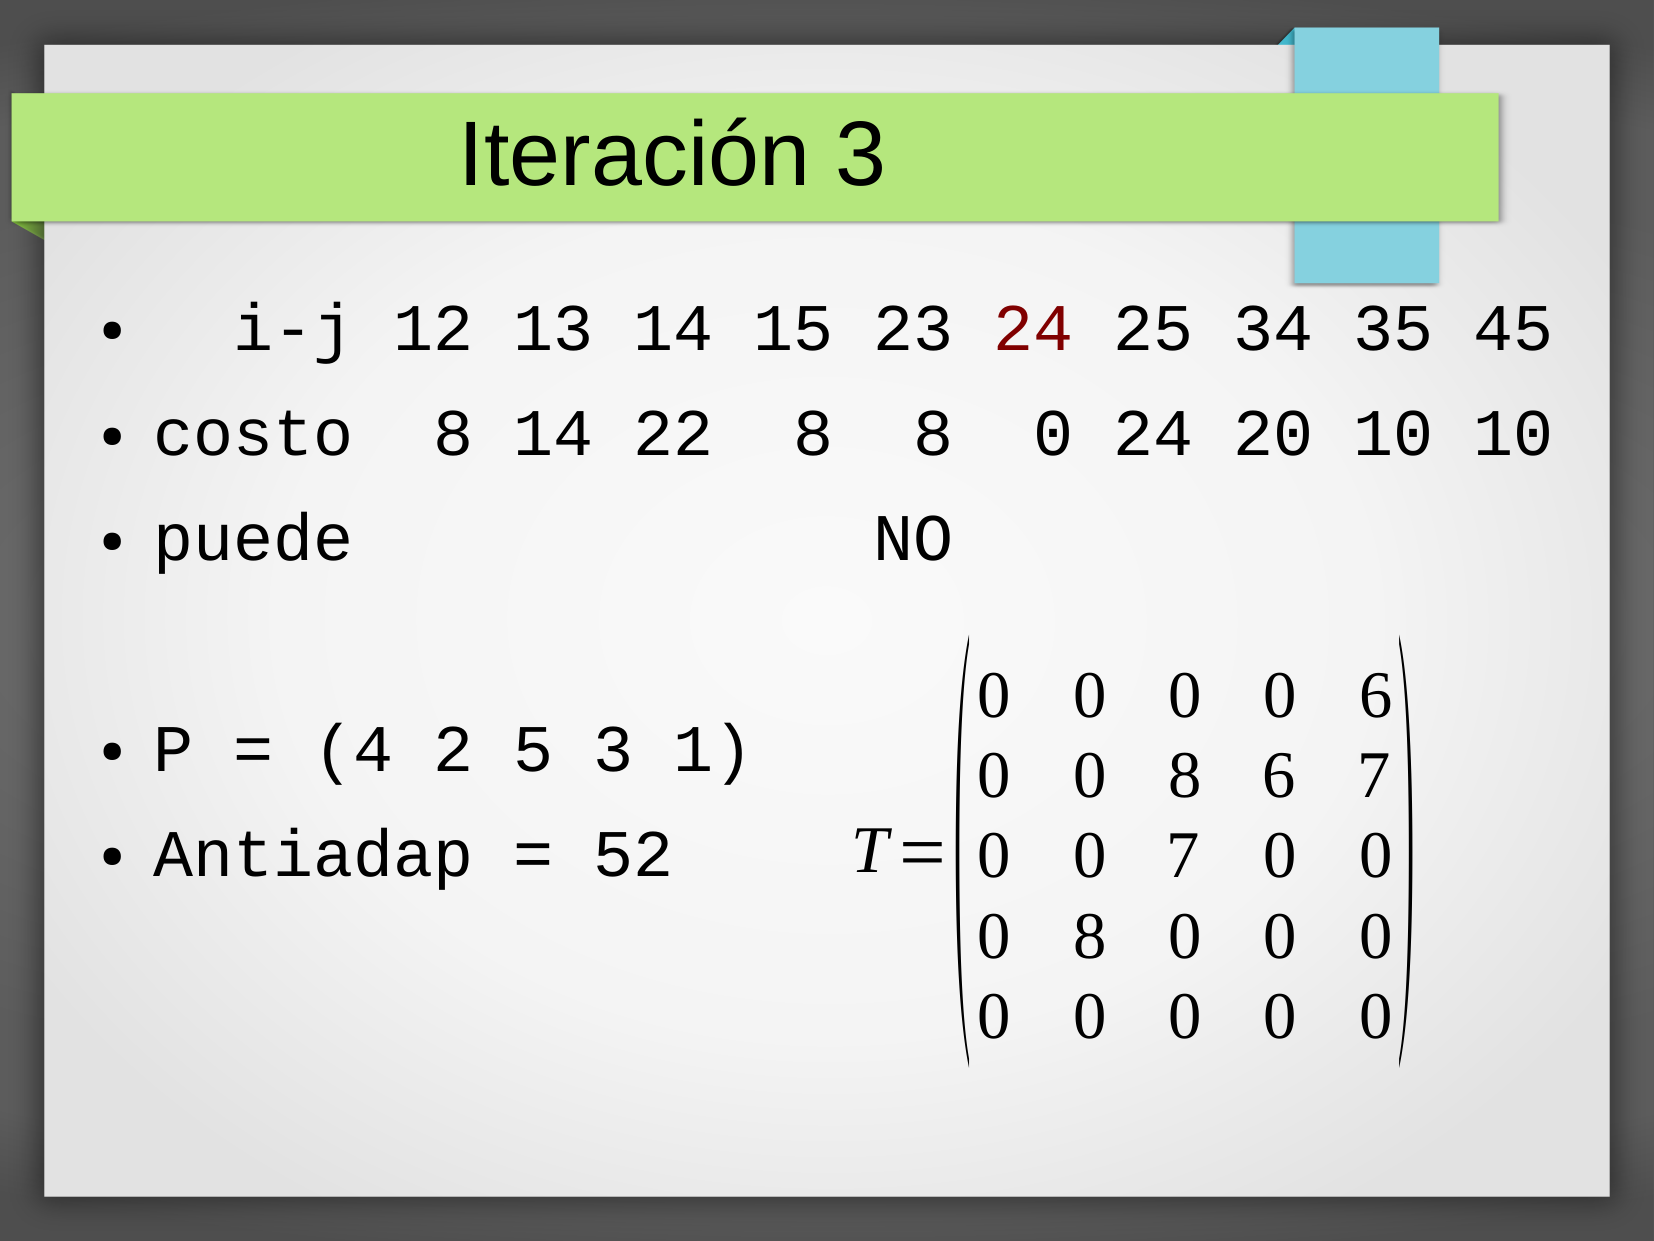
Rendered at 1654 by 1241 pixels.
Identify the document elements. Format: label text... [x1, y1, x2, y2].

picture [0, 0, 1654, 1241]
chart [845, 631, 1425, 1073]
list i-j 12 13 14 15 23 24 25 34 35 45 costo 8 14 22 8 8 0 24 20 10 10 puede NO P = (4 2 5 3 1) Antiadap = 52 [82, 295, 1571, 1015]
title Iteración 3 [82, 94, 1264, 213]
